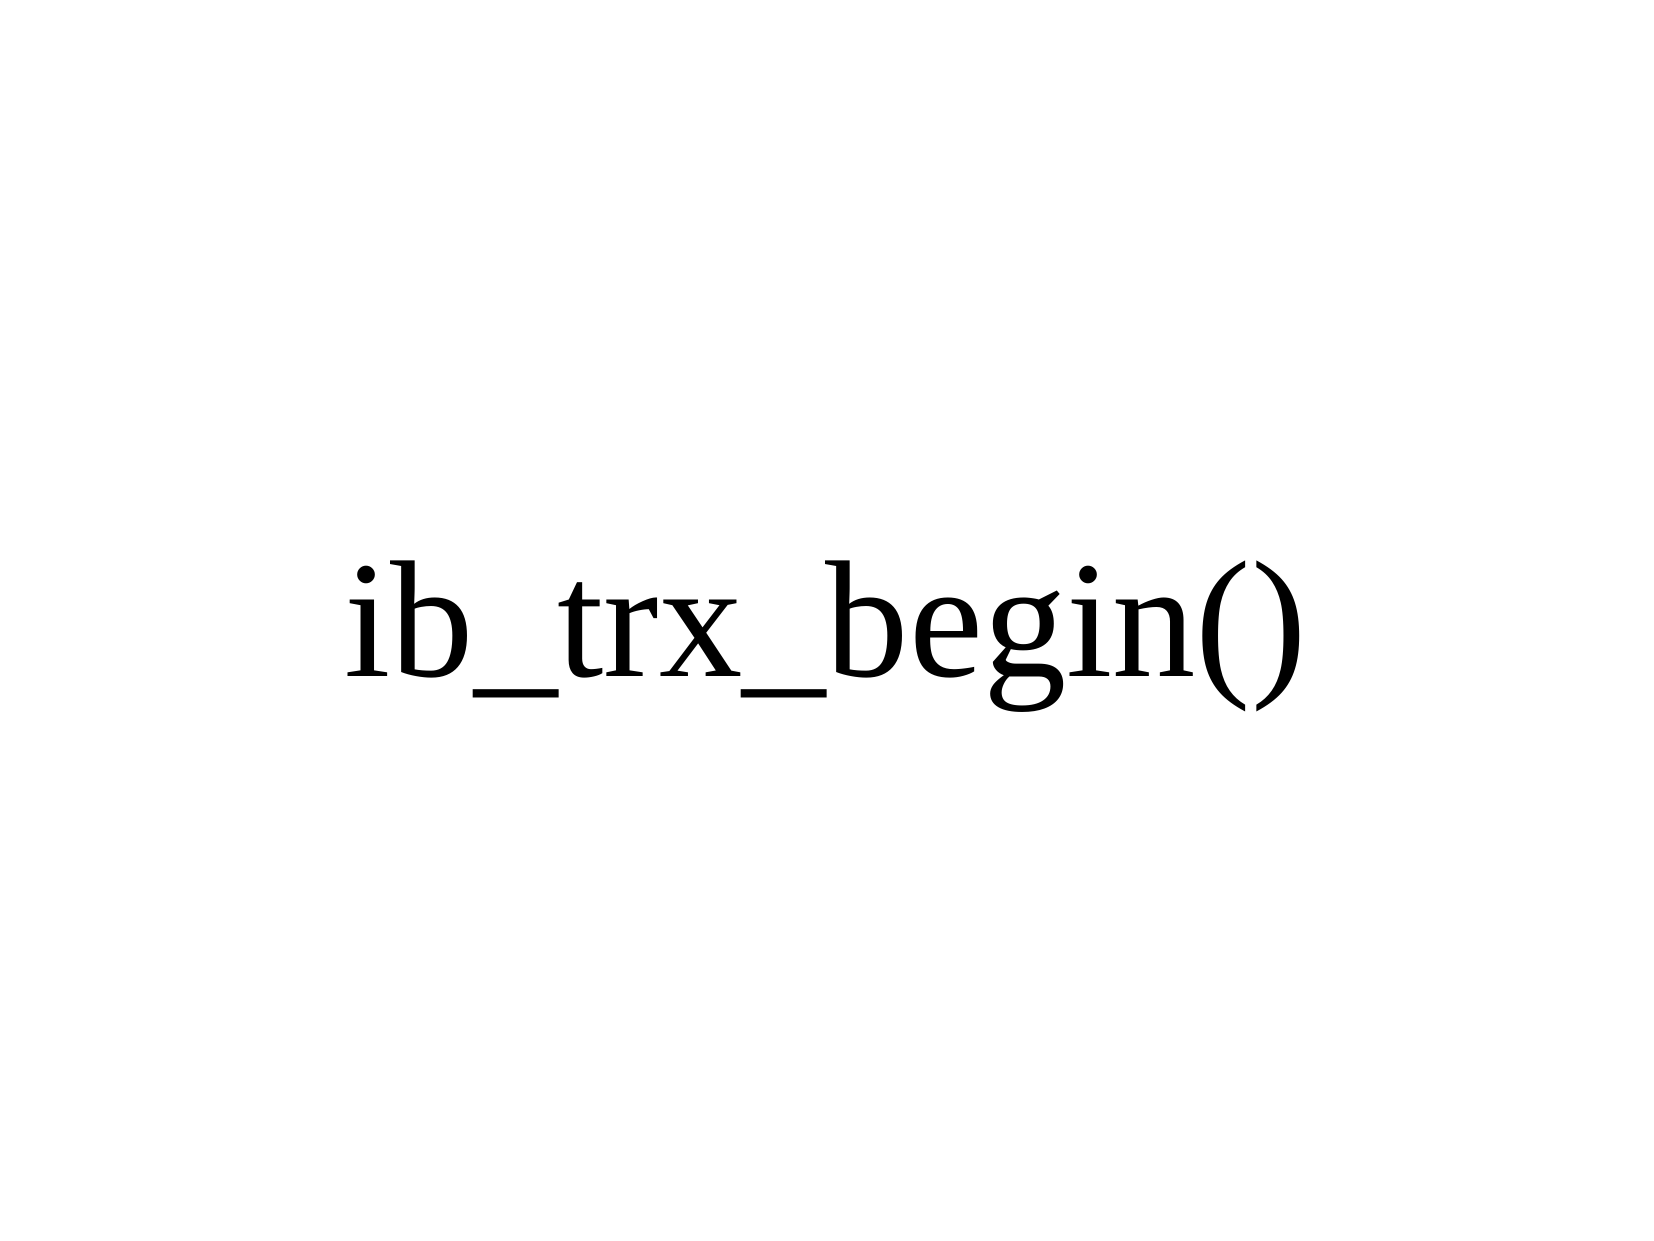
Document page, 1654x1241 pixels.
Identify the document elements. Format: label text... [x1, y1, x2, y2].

title ib_trx_begin() [0, 516, 1654, 724]
